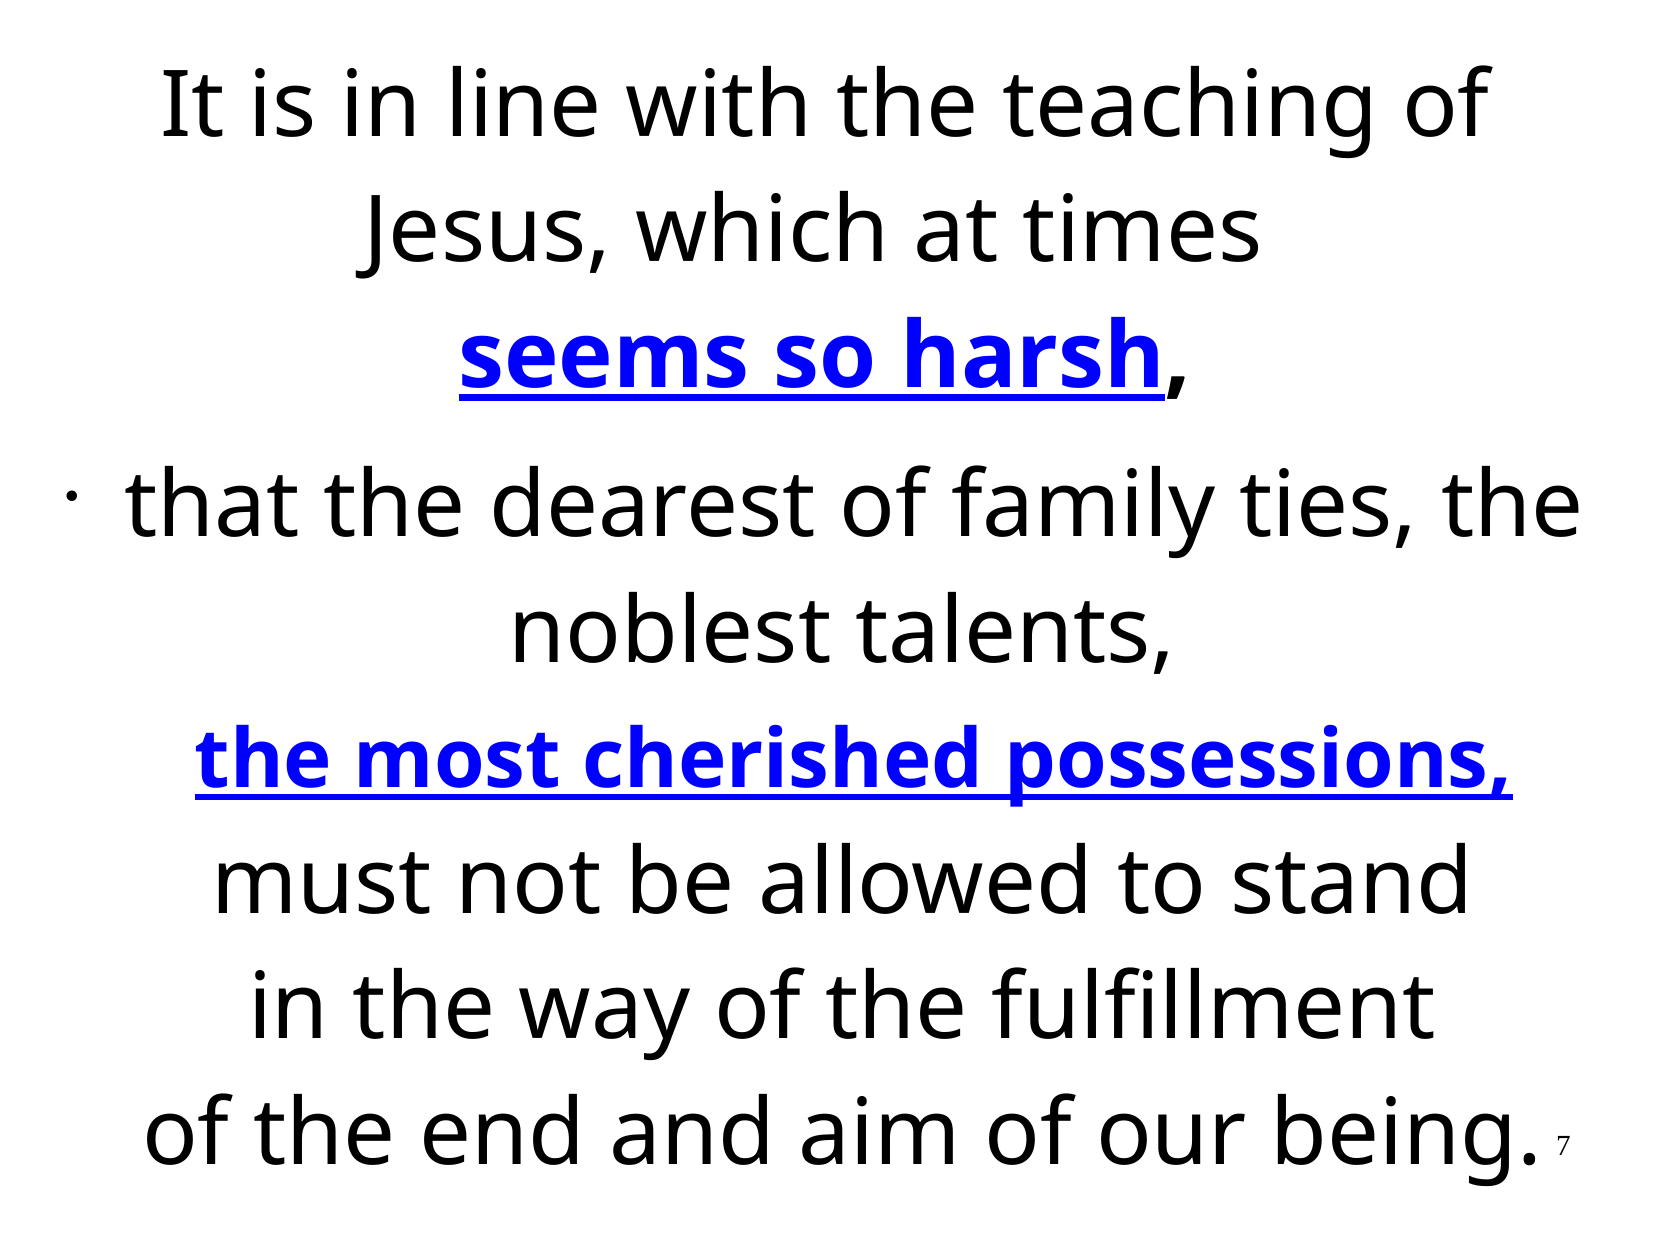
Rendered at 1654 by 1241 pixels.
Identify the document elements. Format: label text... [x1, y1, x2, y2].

list It is in line with the teaching of Jesus, which at times seems so harsh, that the dearest of family ties, the noblest talents, the most cherished possessions, must not be allowed to stand in the way of the fulfillment of the end and aim of our being. [37, 37, 1613, 1201]
